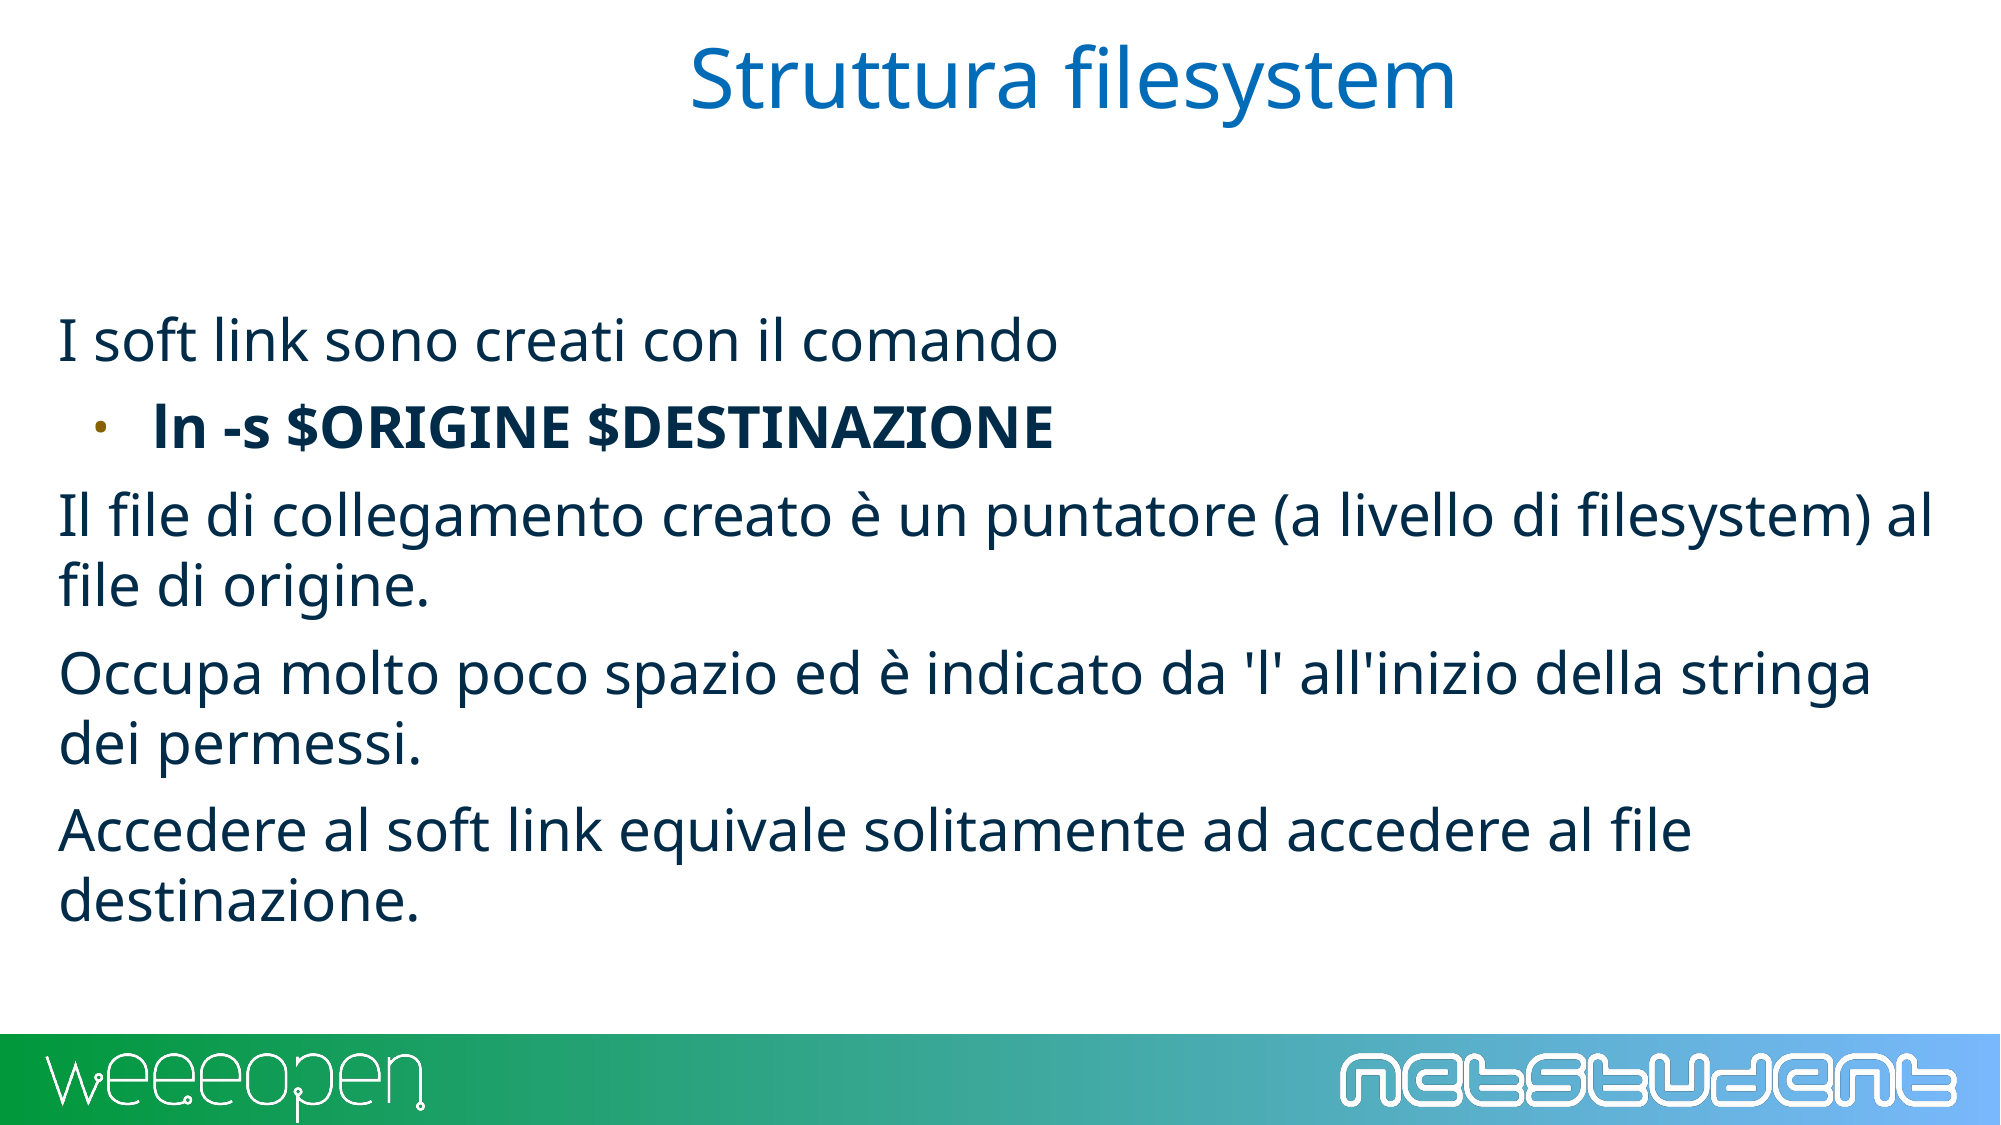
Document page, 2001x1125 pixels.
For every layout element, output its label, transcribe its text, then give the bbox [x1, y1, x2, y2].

picture [45, 1053, 425, 1123]
picture [1340, 1053, 1957, 1107]
title Struttura filesystem [43, 29, 1959, 247]
list I soft link sono creati con il comando ln -s $ORIGINE $DESTINAZIONE Il file di collegamento creato è un puntatore (a livello di filesystem) al file di origine. Occupa molto poco spazio ed è indicato da 'l' all'inizio della stringa dei permessi. Accedere al soft link equivale solitamente ad accedere al file destinazione. [43, 295, 1959, 1010]
